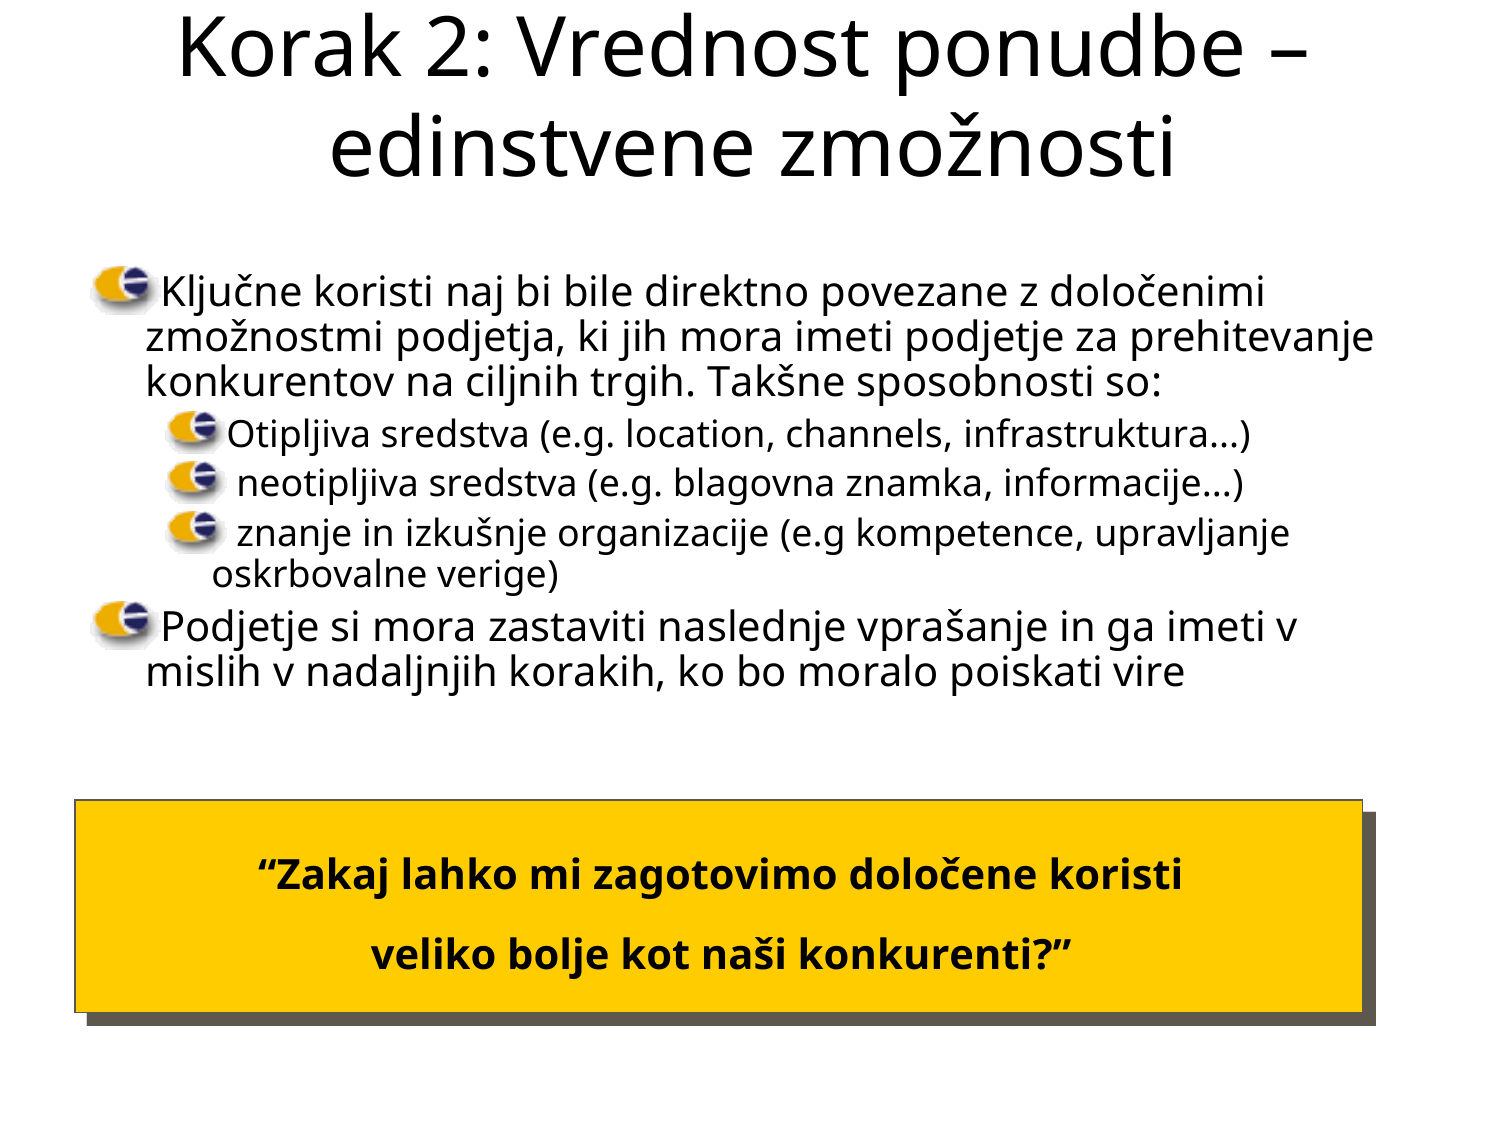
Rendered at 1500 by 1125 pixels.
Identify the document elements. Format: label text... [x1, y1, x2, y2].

list Ključne koristi naj bi bile direktno povezane z določenimi zmožnostmi podjetja, ki jih mora imeti podjetje za prehitevanje konkurentov na ciljnih trgih. Takšne sposobnosti so: Otipljiva sredstva (e.g. location, channels, infrastruktura...) neotipljiva sredstva (e.g. blagovna znamka, informacije...) znanje in izkušnje organizacije (e.g kompetence, upravljanje oskrbovalne verige) Podjetje si mora zastaviti naslednje vprašanje in ga imeti v mislih v nadaljnjih korakih, ko bo moralo poiskati vire [74, 262, 1417, 747]
title Korak 2: Vrednost ponudbe – edinstvene zmožnosti [42, 0, 1466, 201]
text_box “Zakaj lahko mi zagotovimo določene koristi veliko bolje kot naši konkurenti?” [243, 814, 1166, 983]
text_box [75, 800, 1363, 1013]
